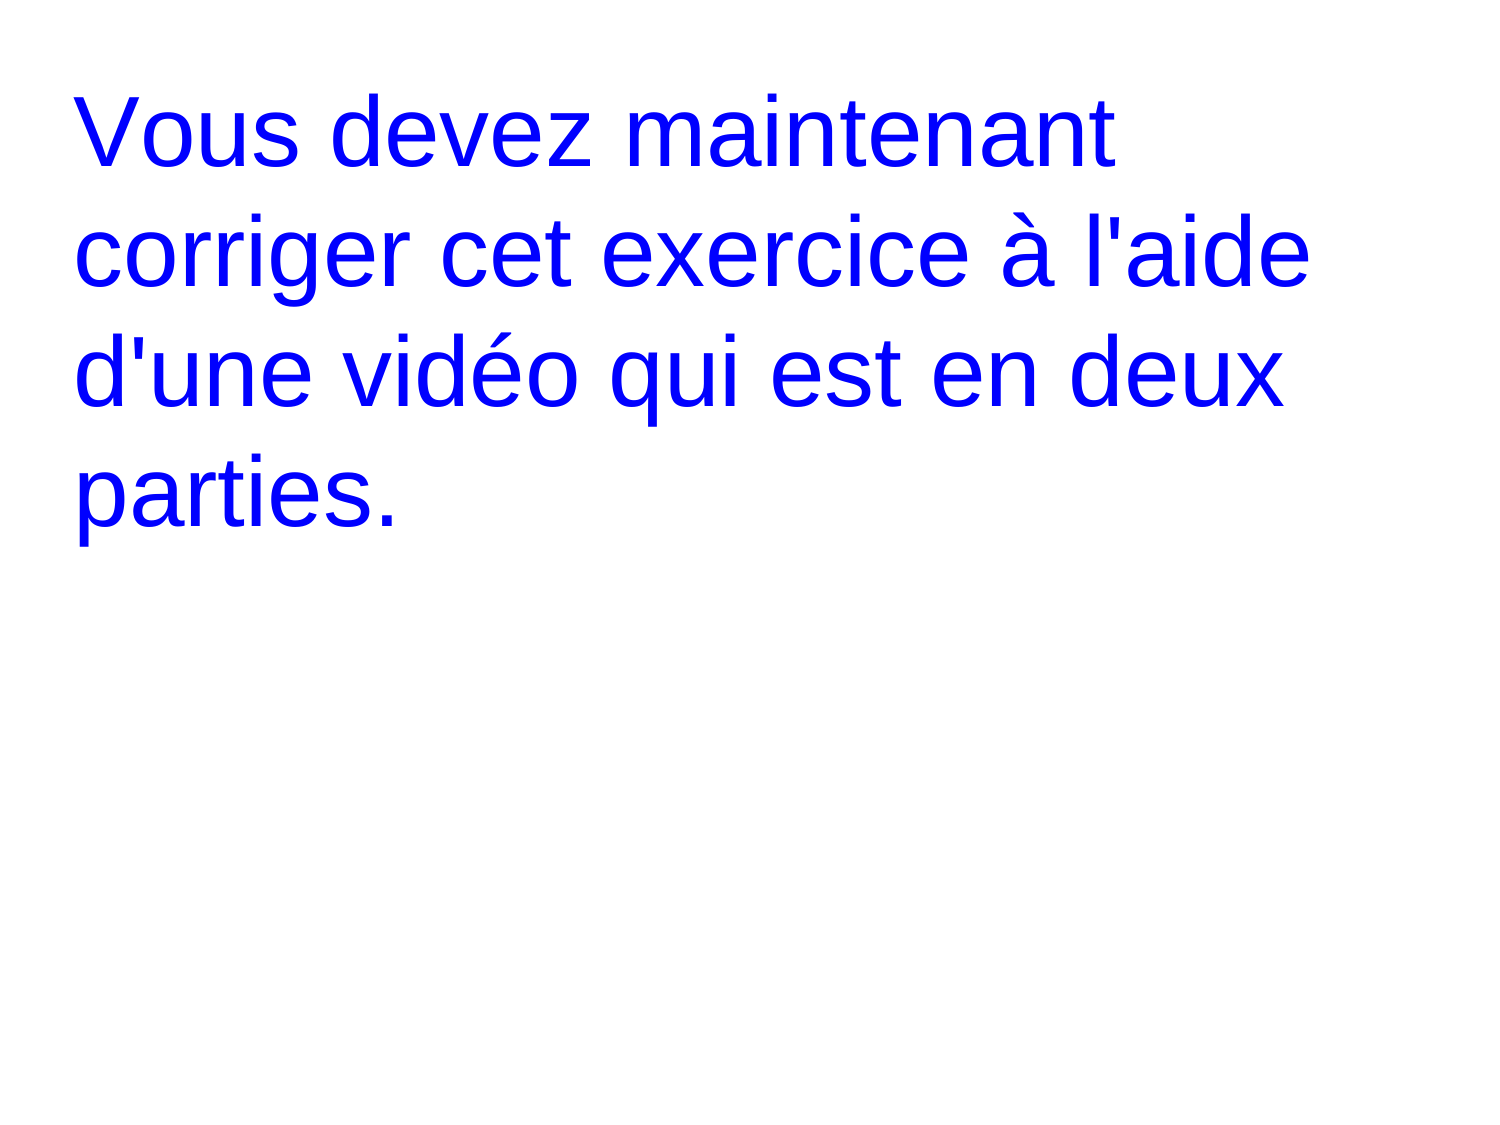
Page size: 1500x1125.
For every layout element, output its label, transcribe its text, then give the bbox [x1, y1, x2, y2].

text_box Vous devez maintenant corriger cet exercice à l'aide d'une vidéo qui est en deux parties. [59, 59, 1418, 644]
